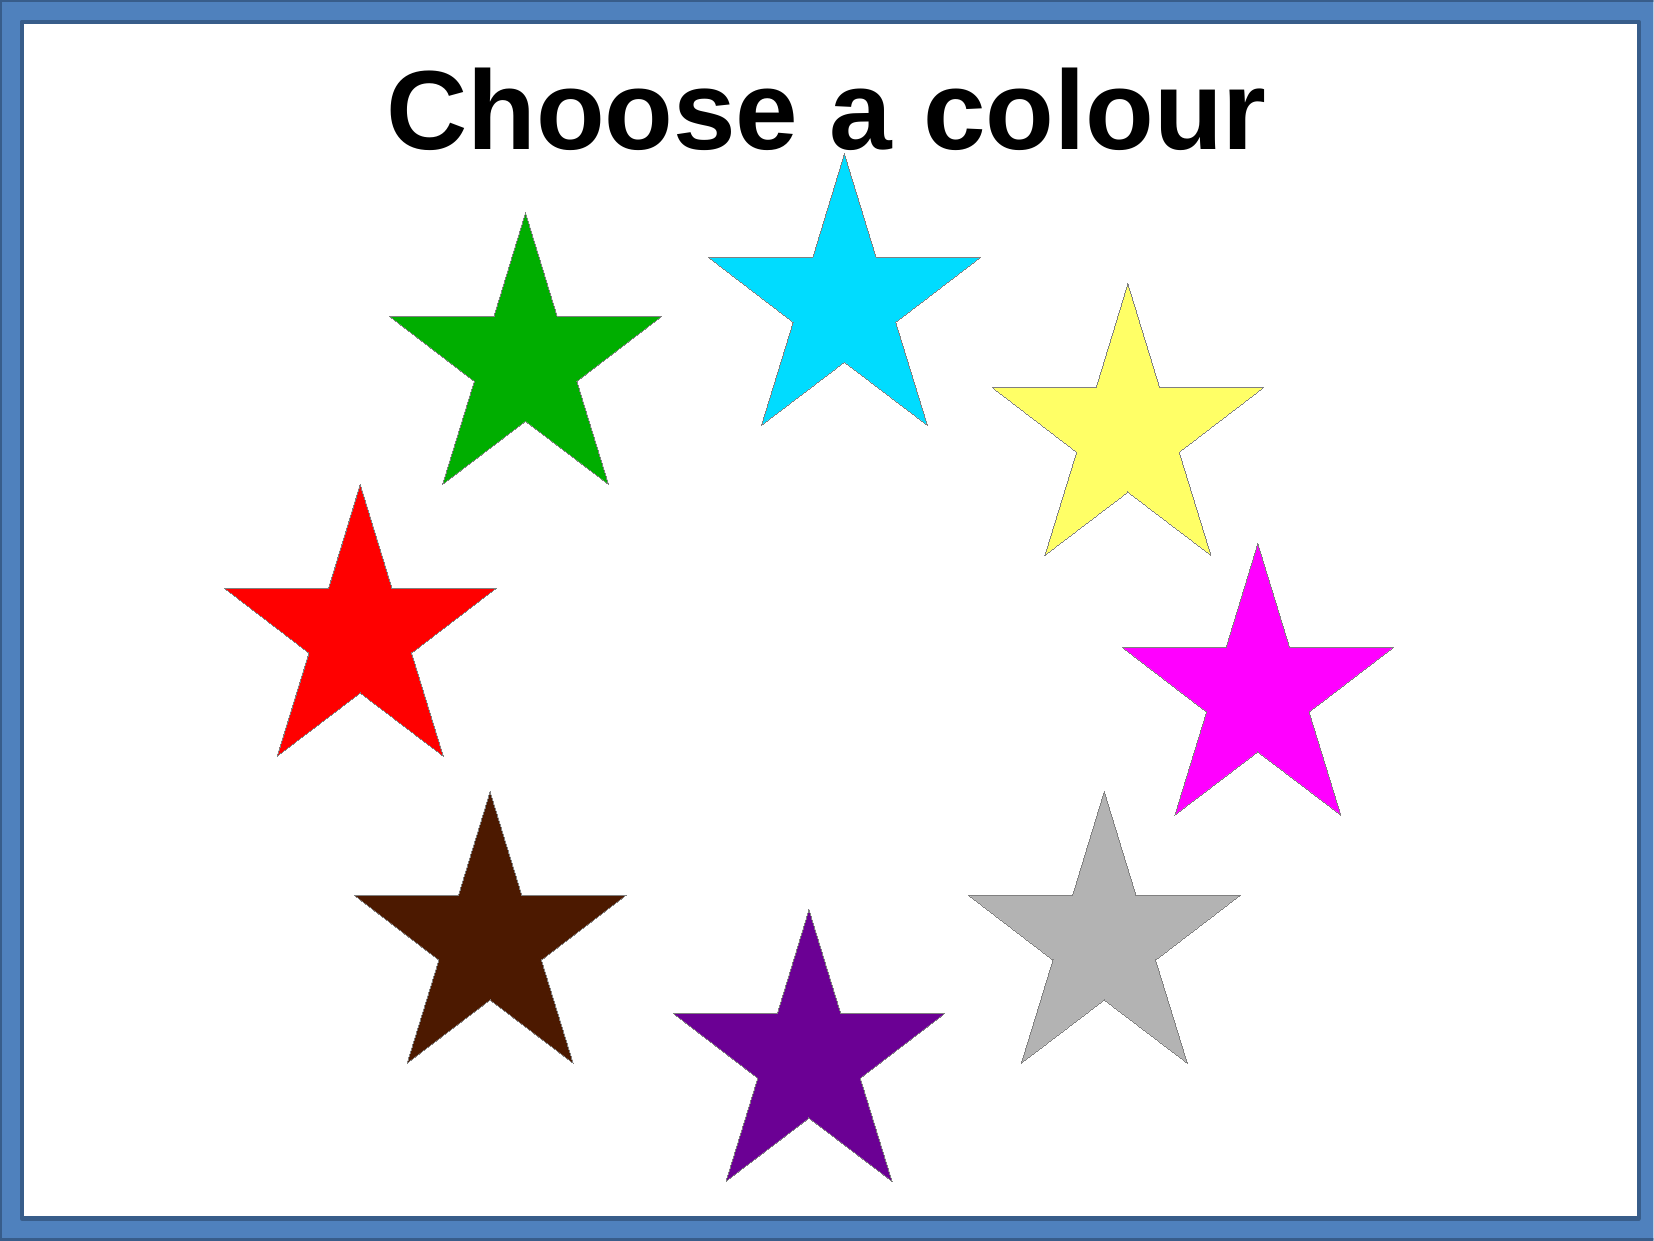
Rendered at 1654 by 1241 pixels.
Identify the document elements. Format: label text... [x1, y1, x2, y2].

text_box [0, 0, 1654, 1241]
text_box Choose a colour [23, 29, 1630, 180]
